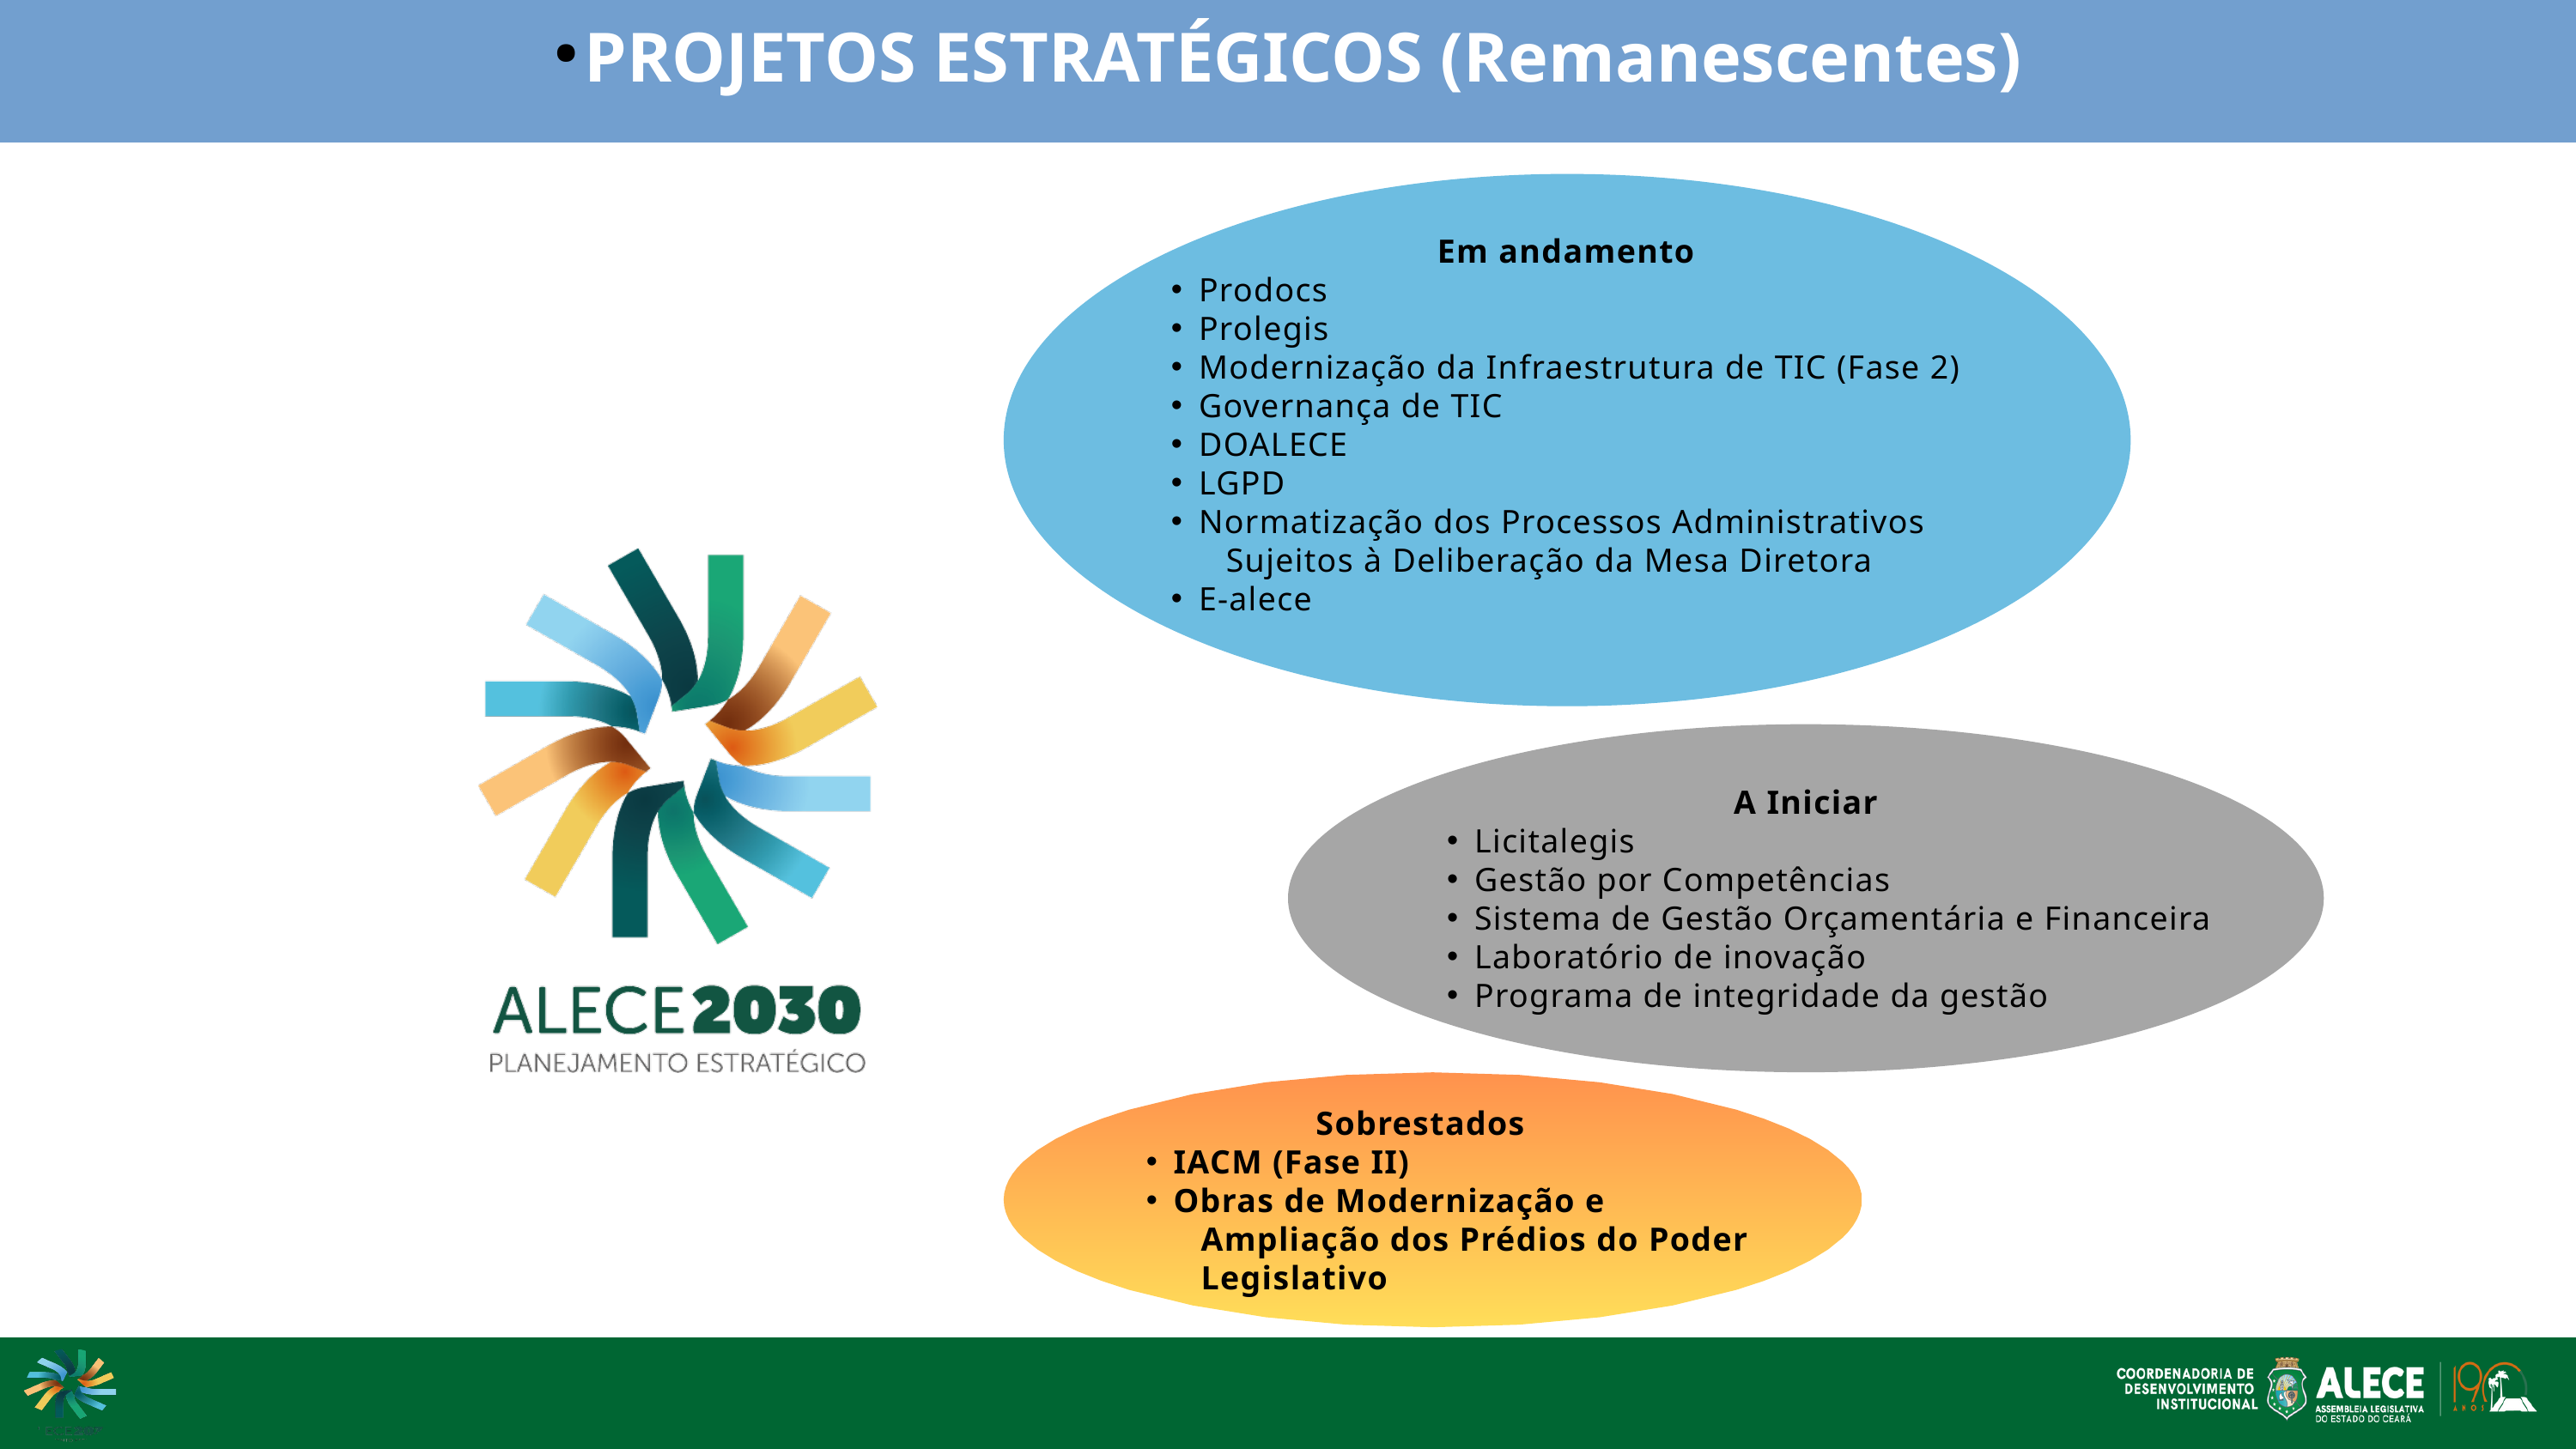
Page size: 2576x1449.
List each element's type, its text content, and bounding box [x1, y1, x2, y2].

text_box [1506, 724, 2106, 756]
text_box A Iniciar Licitalegis Gestão por Competências Sistema de Gestão Orçamentária e Financeira Laboratório de inovação Programa de integridade da gestão [1385, 756, 2227, 1040]
text_box [2026, 285, 2131, 595]
text_box [1288, 797, 1385, 1000]
text_box [1507, 1040, 2105, 1073]
text_box [1239, 657, 1895, 706]
text_box [1003, 1125, 1084, 1275]
text_box [1782, 1125, 1862, 1275]
text_box [477, 548, 878, 1073]
text_box Sobrestados IACM (Fase II) Obras de Modernização e Ampliação dos Prédios do Poder Legislativo [1084, 1096, 1782, 1304]
text_box Em andamento Prodocs Prolegis Modernização da Infraestrutura de TIC (Fase 2) Governança de TIC DOALECE LGPD Normatização dos Processos Administrativos Sujeitos à Deliberação da Mesa Diretora E-alece [1109, 223, 2026, 657]
text_box [1185, 1304, 1680, 1328]
text_box [1003, 285, 1109, 595]
text_box [2227, 797, 2324, 1000]
text_box [1182, 1072, 1683, 1096]
text_box [0, 1335, 2576, 1449]
text_box [1240, 173, 1894, 223]
table_header PROJETOS ESTRATÉGICOS (Remanescentes) [0, 0, 2576, 142]
